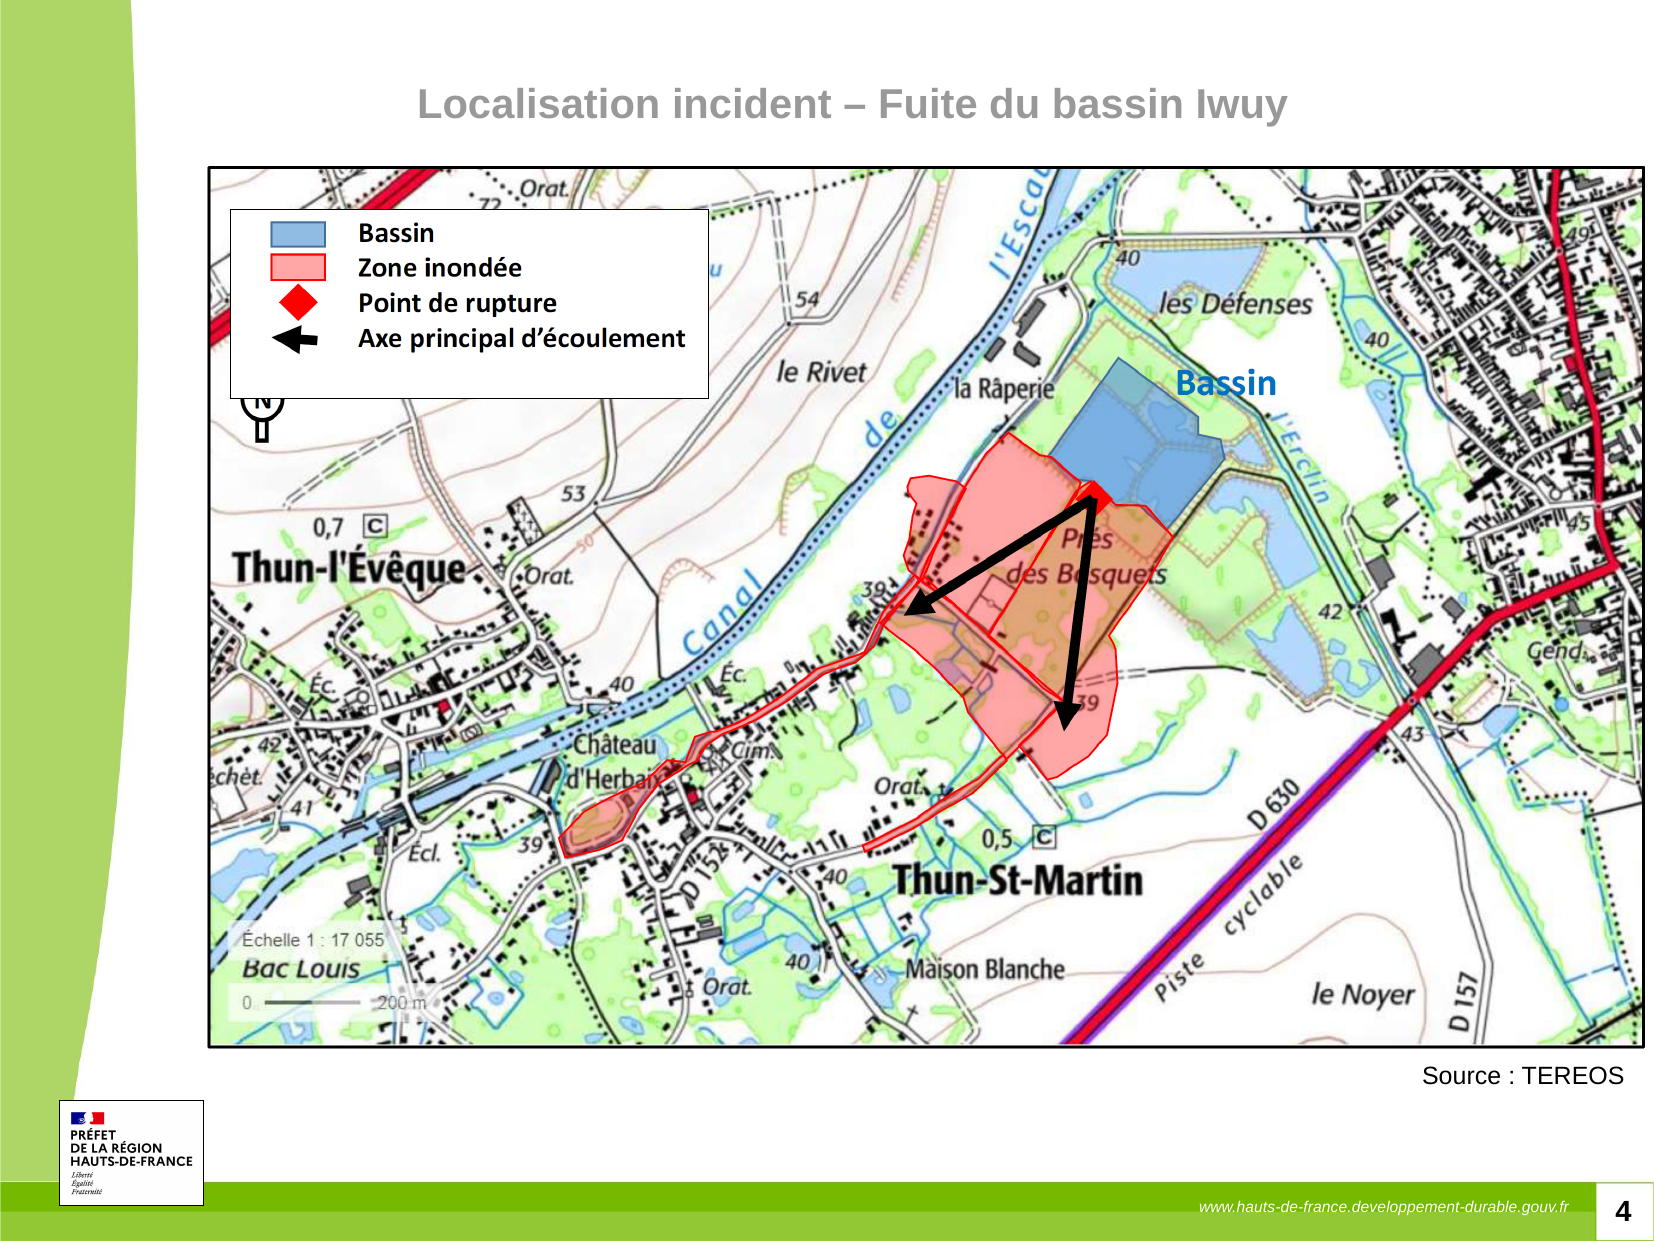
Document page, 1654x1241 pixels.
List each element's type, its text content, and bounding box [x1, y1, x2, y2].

picture [0, 0, 1654, 1241]
text_box Source : TEREOS [1407, 1054, 1644, 1098]
title Localisation incident – Fuite du bassin Iwuy [108, 0, 1597, 208]
